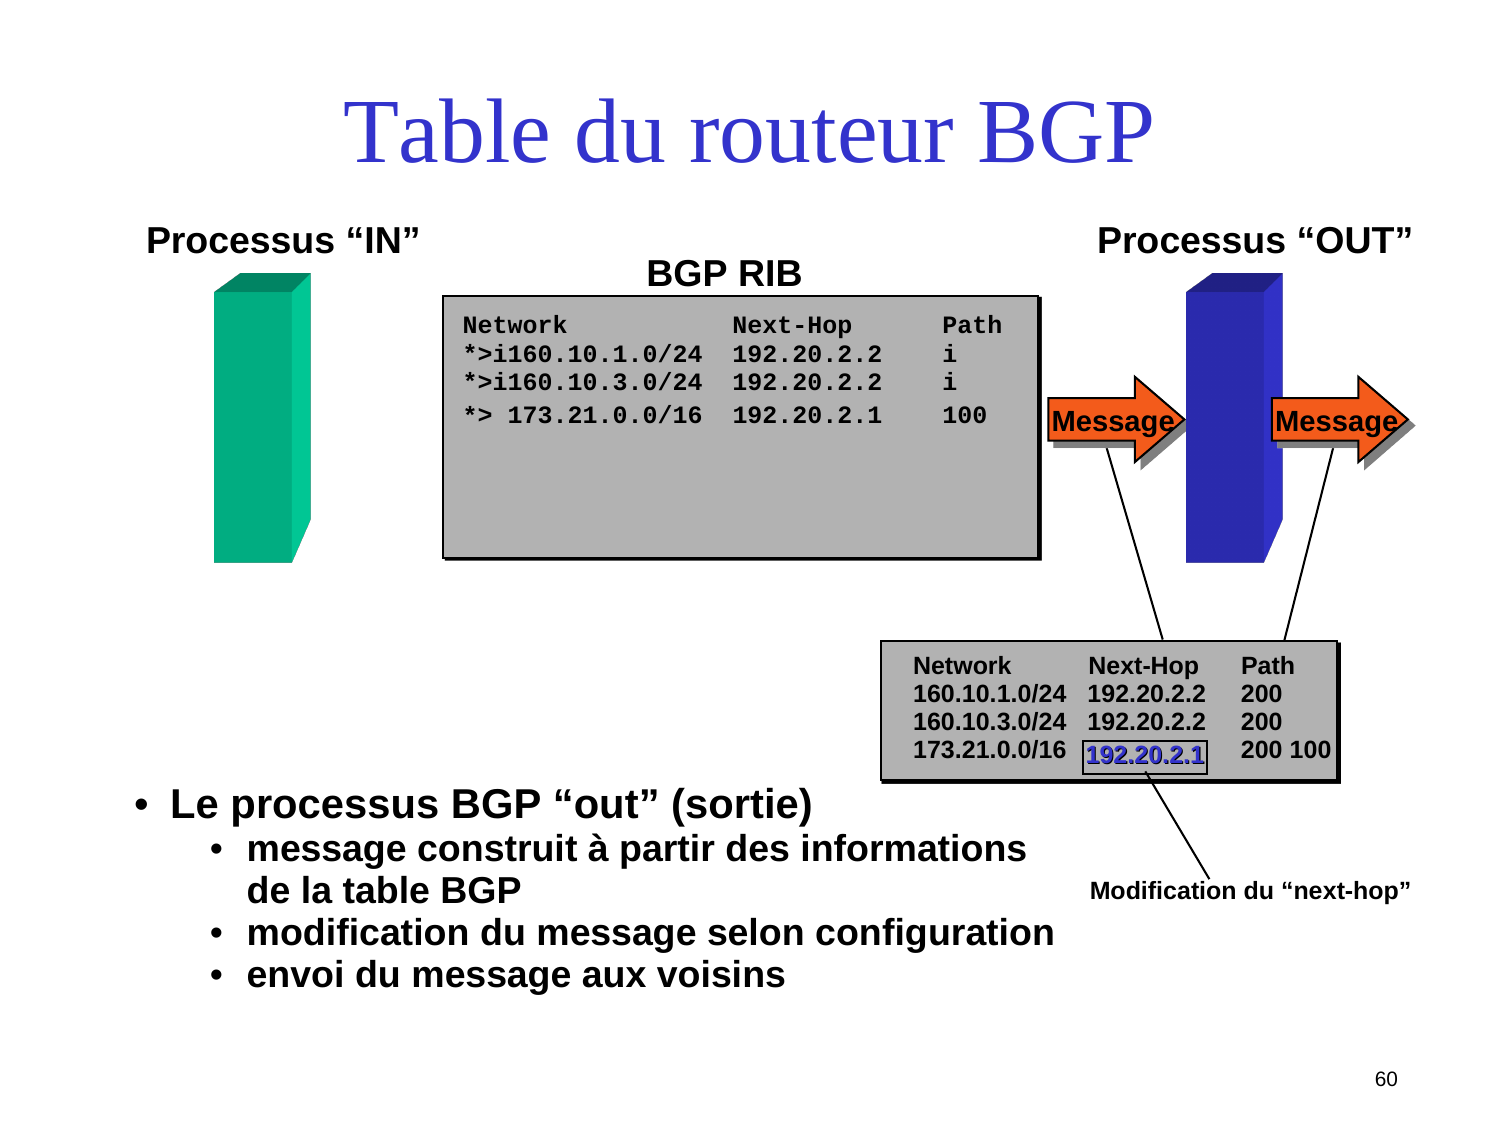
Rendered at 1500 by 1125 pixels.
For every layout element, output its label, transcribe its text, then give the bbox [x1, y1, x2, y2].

text_box Network Next-Hop Path *>i160.10.1.0/24 192.20.2.2 i *>i160.10.3.0/24 192.20.2.2 i [447, 305, 1018, 406]
text_box 192.20.2.1 [1085, 742, 1206, 770]
text_box > 173.21.0.0/16 192.20.2.1 100 [493, 406, 1003, 439]
text_box * [447, 396, 493, 440]
text_box Processus “IN” [131, 212, 436, 270]
text_box [1186, 273, 1282, 562]
title Table du routeur BGP [112, 37, 1388, 225]
text_box [443, 295, 1039, 558]
text_box BGP RIB [631, 244, 818, 303]
text_box [1358, 376, 1381, 396]
text_box Message [1036, 396, 1186, 446]
text_box Modification du “next-hop” [1074, 868, 1427, 913]
text_box Processus “OUT” [1082, 212, 1429, 270]
text_box Message [1260, 396, 1414, 446]
text_box [1134, 376, 1158, 396]
text_box Network Next-Hop Path 160.10.1.0/24 192.20.2.2 200 160.10.3.0/24 192.20.2.2 200 173.21.0.0/16 192.20.2.2 200 100 [871, 630, 1375, 785]
text_box Le processus BGP “out” (sortie) message construit à partir des informations de la table BGP modification du message selon configuration envoi du message aux voisins [119, 772, 1071, 1003]
text_box [1134, 446, 1154, 463]
text_box [1358, 446, 1378, 463]
